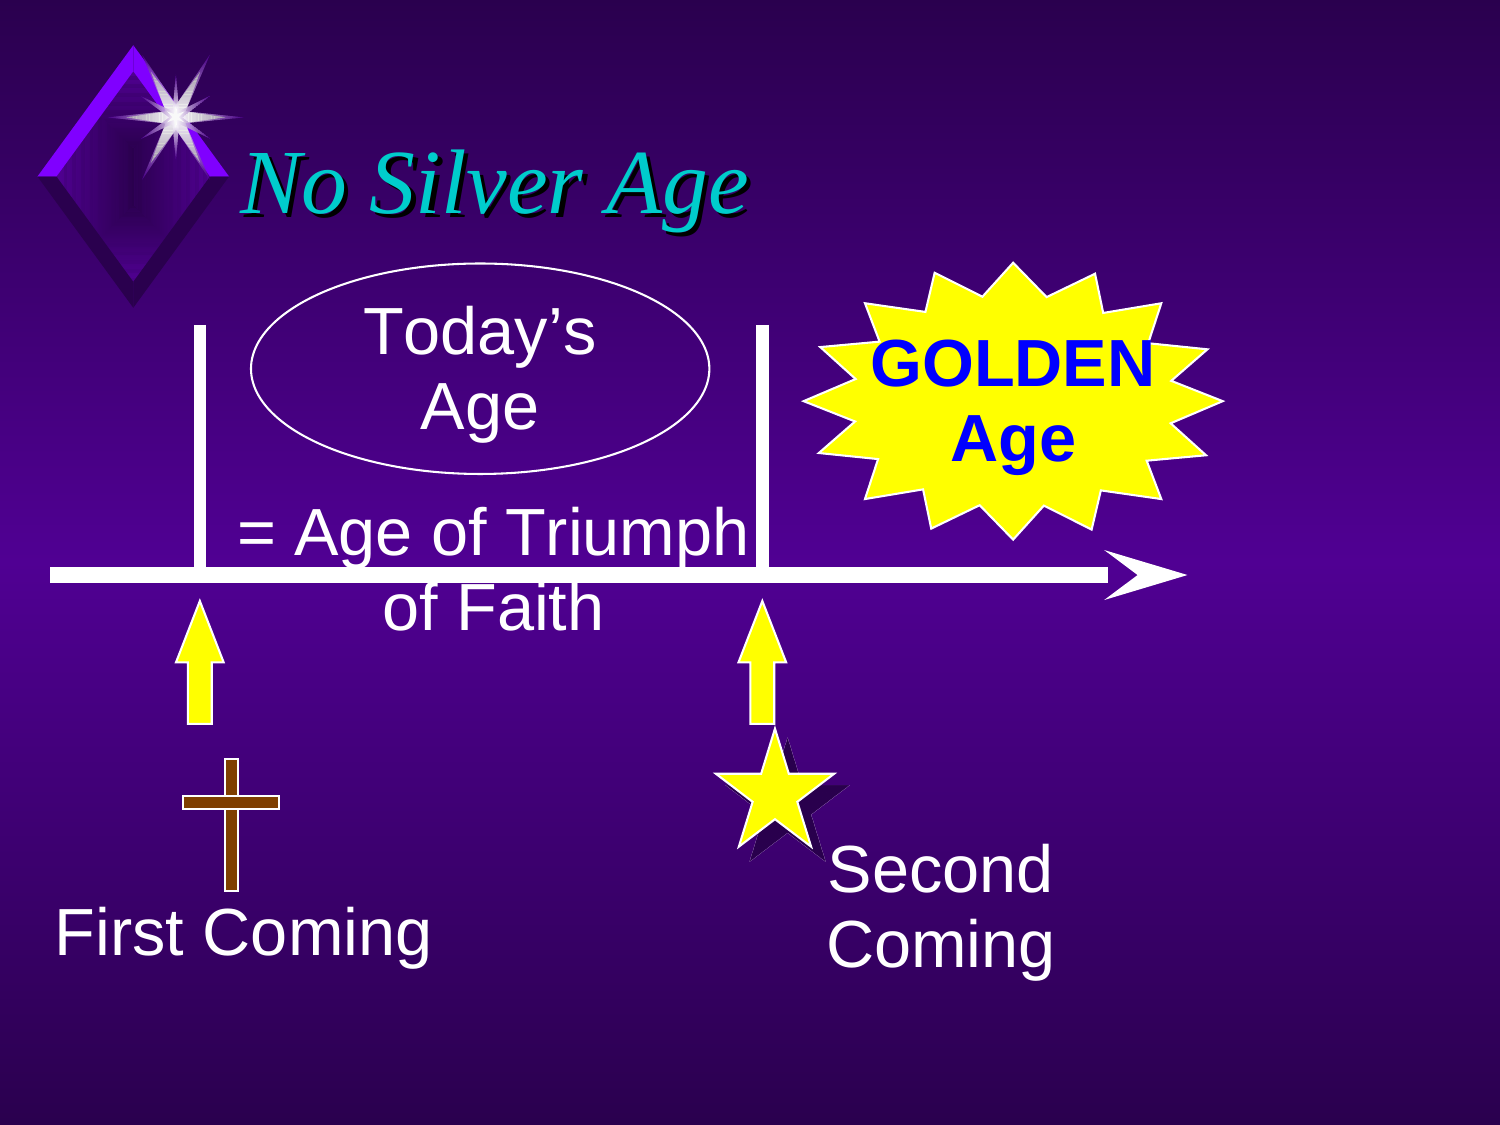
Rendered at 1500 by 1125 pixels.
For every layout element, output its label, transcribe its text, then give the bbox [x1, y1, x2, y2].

text_box [738, 653, 787, 724]
text_box First Coming [30, 887, 458, 977]
text_box Second Coming [697, 825, 1185, 990]
text_box GOLDEN Age [803, 262, 1223, 540]
text_box [715, 728, 835, 825]
text_box Today’s Age [250, 263, 710, 474]
text_box [175, 608, 224, 724]
title No Silver Age [224, 78, 1388, 288]
text_box [183, 758, 279, 892]
text_box = Age of Triumph of Faith [197, 487, 790, 653]
